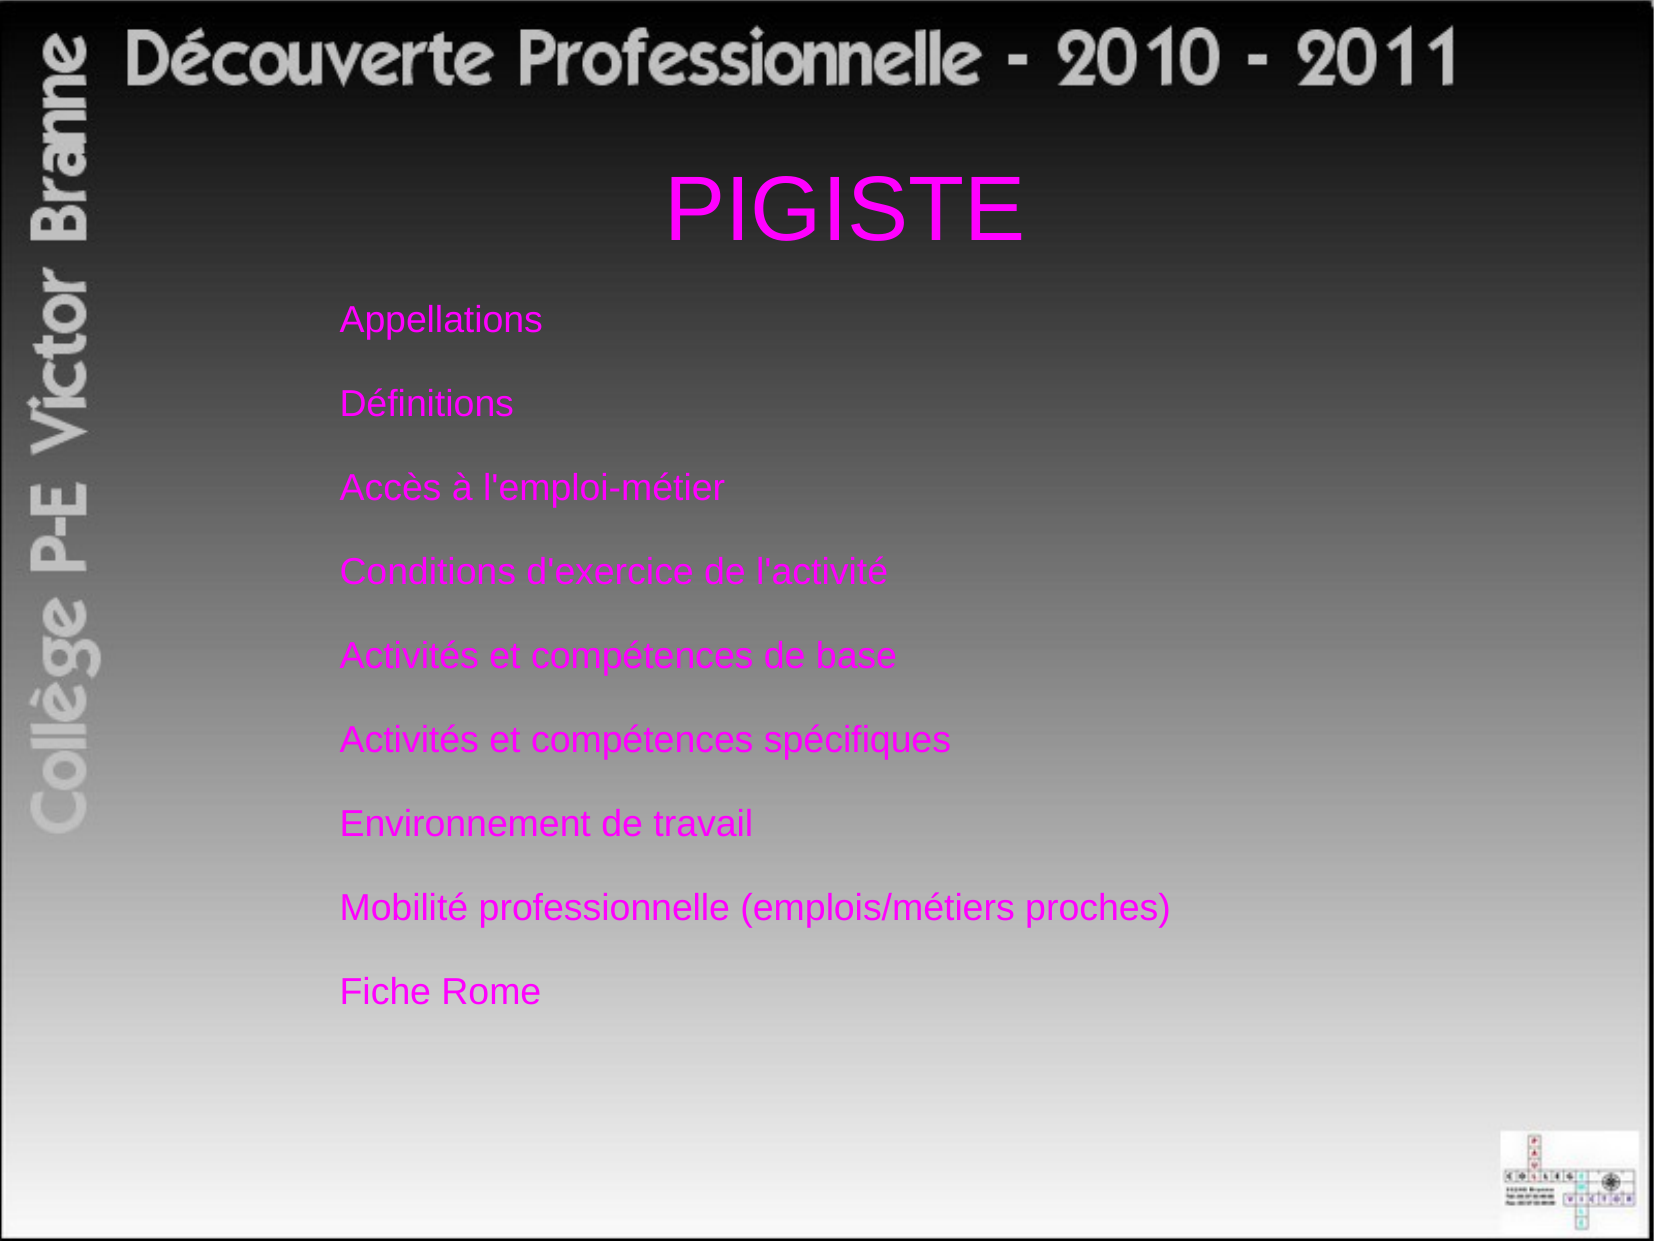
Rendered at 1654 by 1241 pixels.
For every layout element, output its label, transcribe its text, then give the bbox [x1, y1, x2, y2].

picture [0, 0, 1654, 1241]
text_box PIGISTE [649, 149, 1093, 291]
text_box Appellations Définitions Accès à l'emploi-métier Conditions d'exercice de l'activité Activités et compétences de base Activités et compétences spécifiques Environnement de travail Mobilité professionnelle (emplois/métiers proches) Fiche Rome [324, 291, 1186, 1063]
